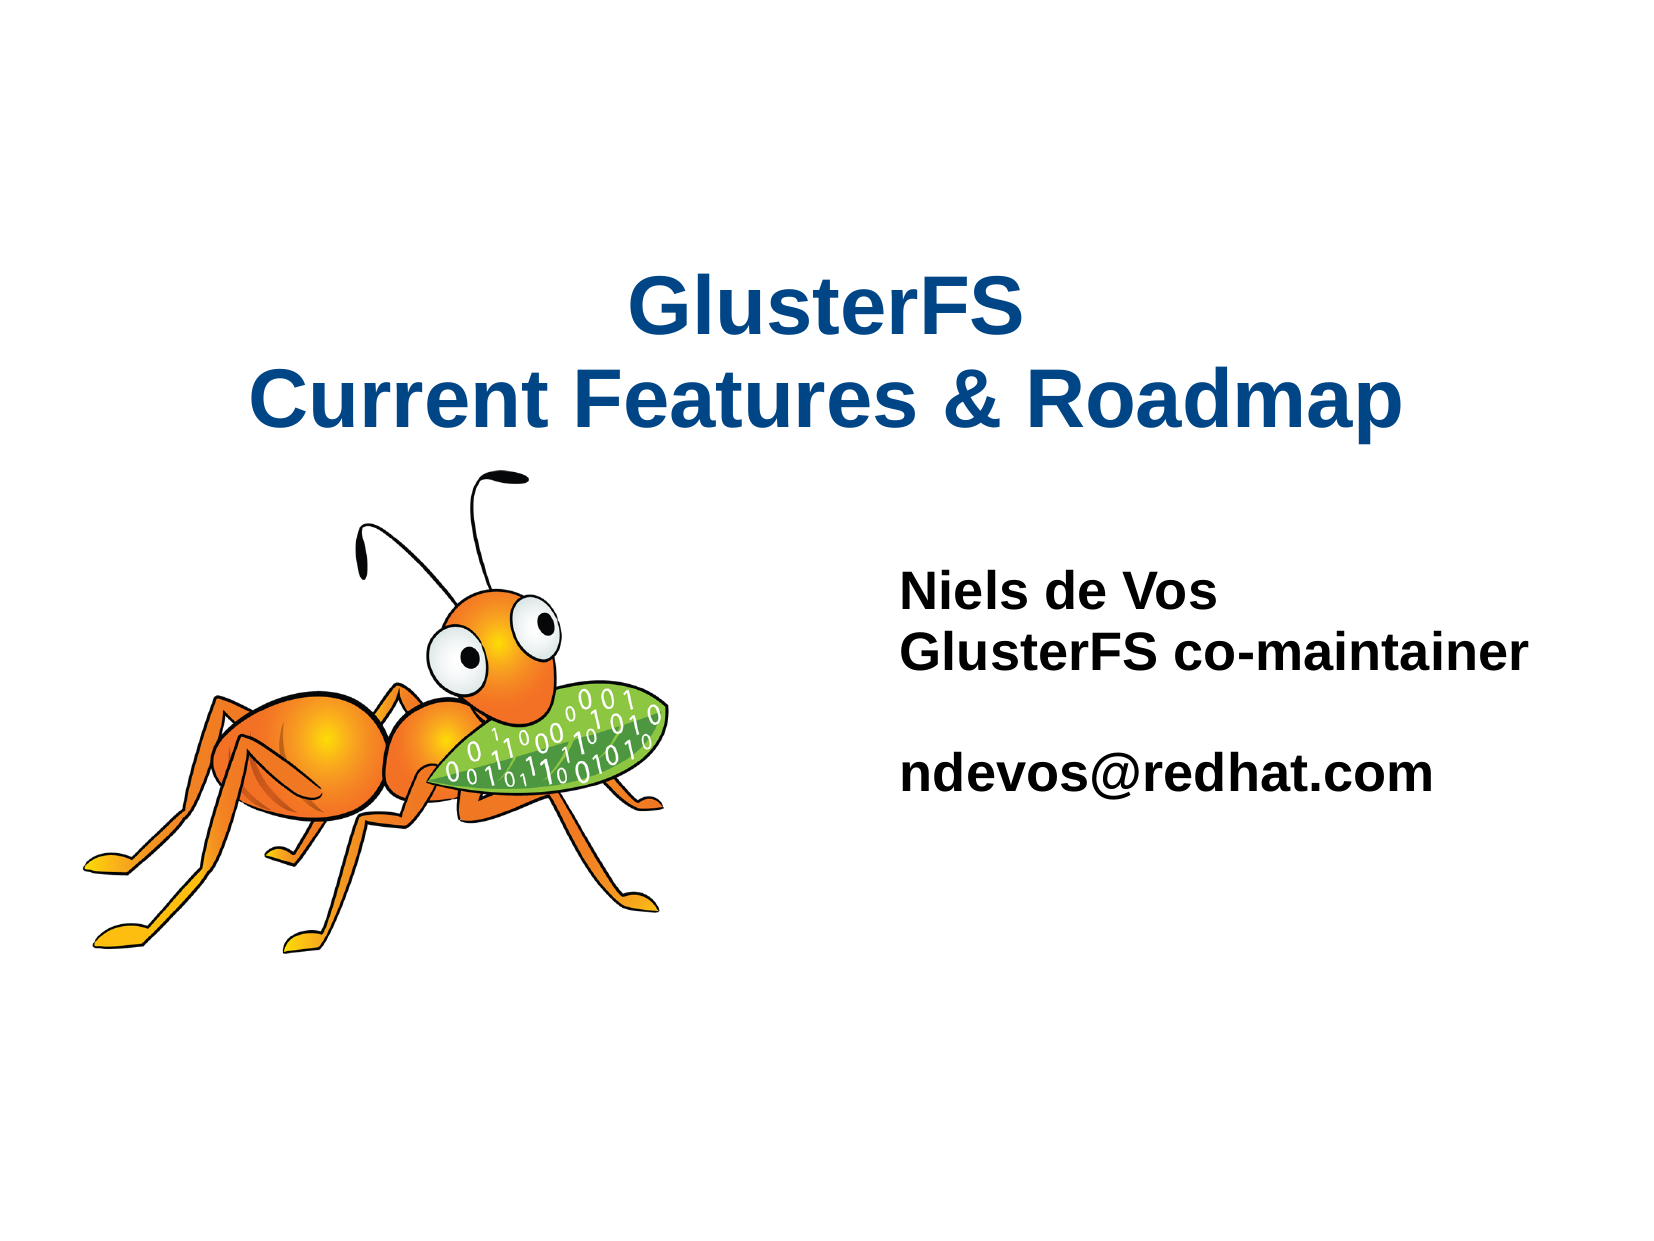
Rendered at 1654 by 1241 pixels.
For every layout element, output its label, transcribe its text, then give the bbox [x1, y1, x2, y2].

text_box Niels de Vos GlusterFS co-maintainer ndevos@redhat.com [885, 553, 1591, 932]
subtitle GlusterFS Current Features & Roadmap [82, 259, 1571, 446]
picture [75, 464, 676, 961]
